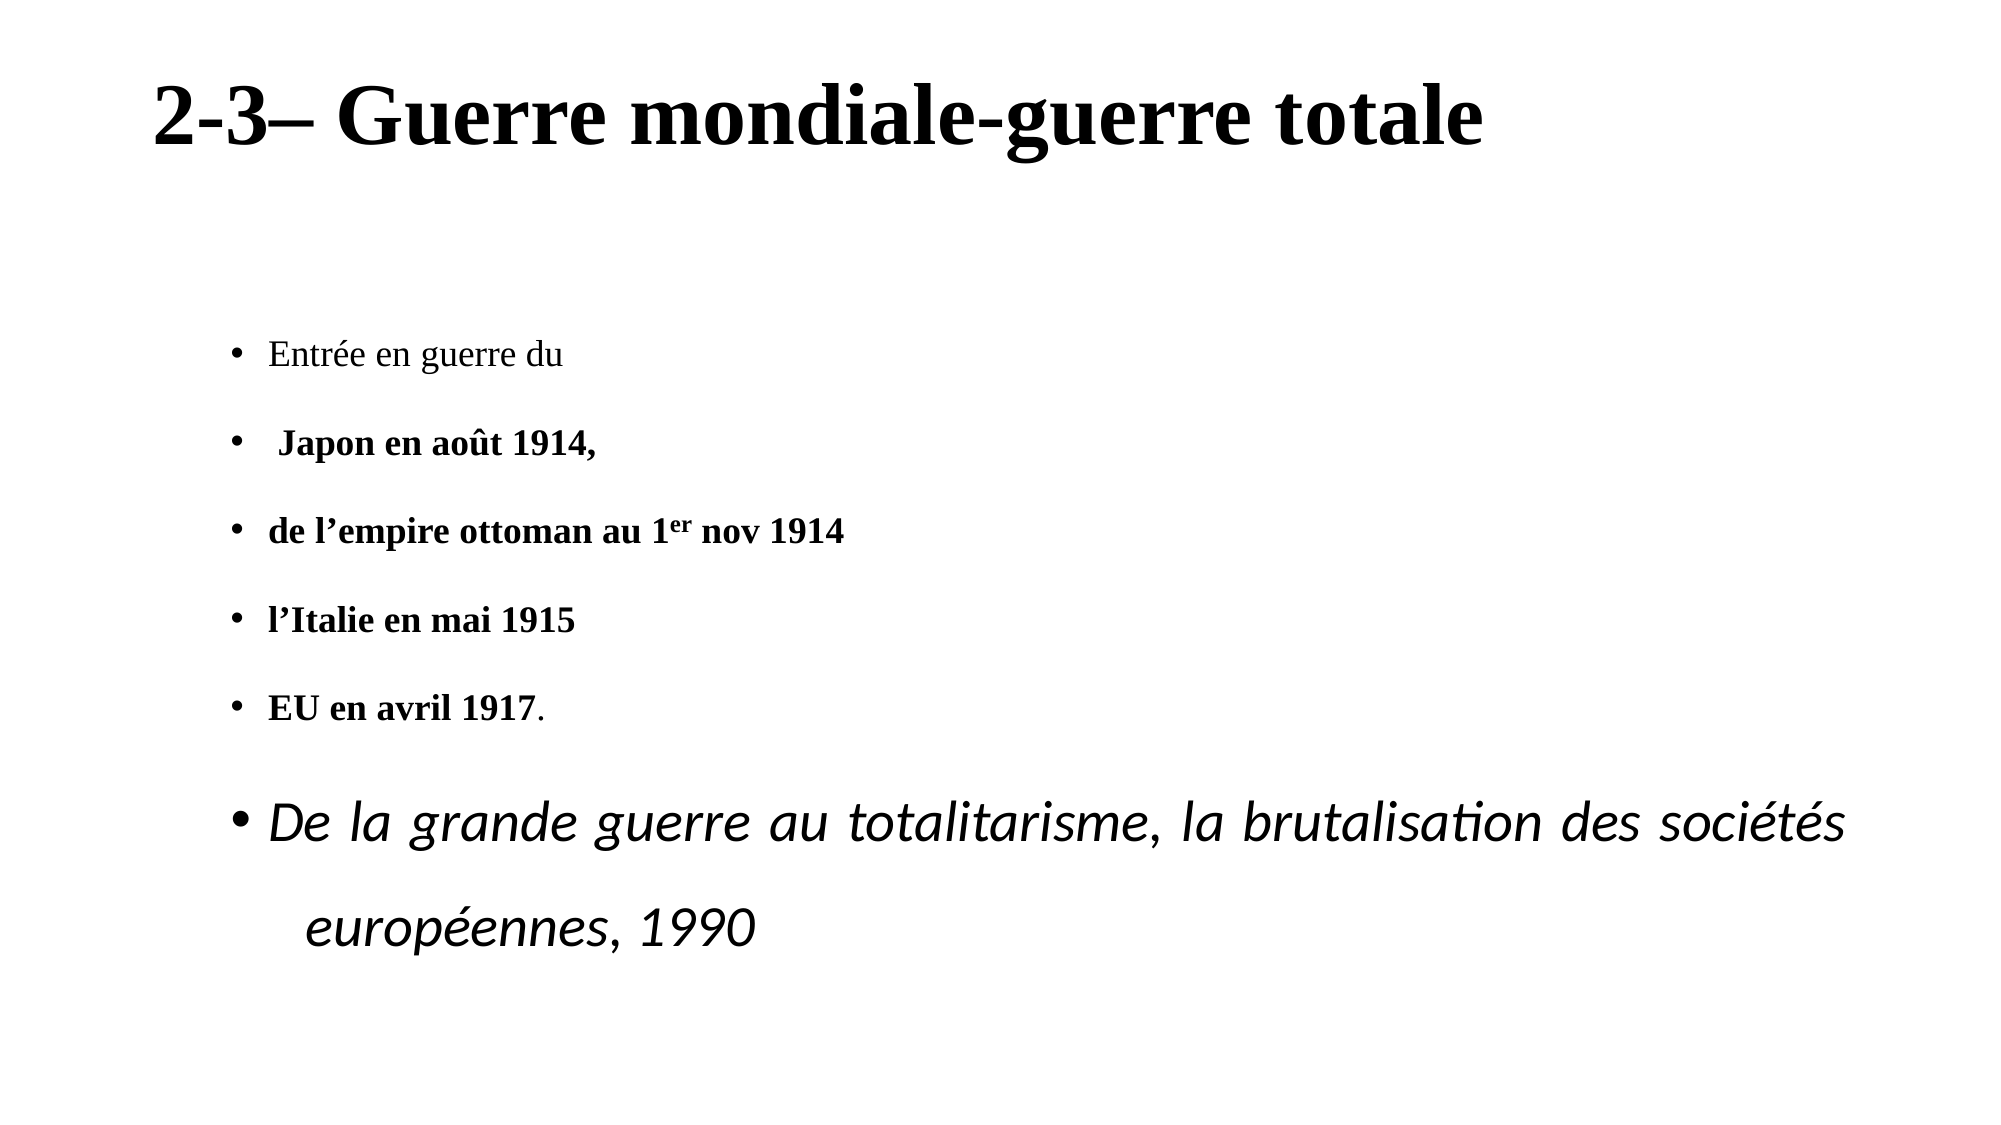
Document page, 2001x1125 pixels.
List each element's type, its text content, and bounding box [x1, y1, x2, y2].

title 2-3– Guerre mondiale-guerre totale [137, 59, 1863, 278]
list Entrée en guerre du Japon en août 1914, de l’empire ottoman au 1er nov 1914 l’Italie en mai 1915 EU en avril 1917. De la grande guerre au totalitarisme, la brutalisation des sociétés européennes, 1990 [137, 299, 1863, 1014]
